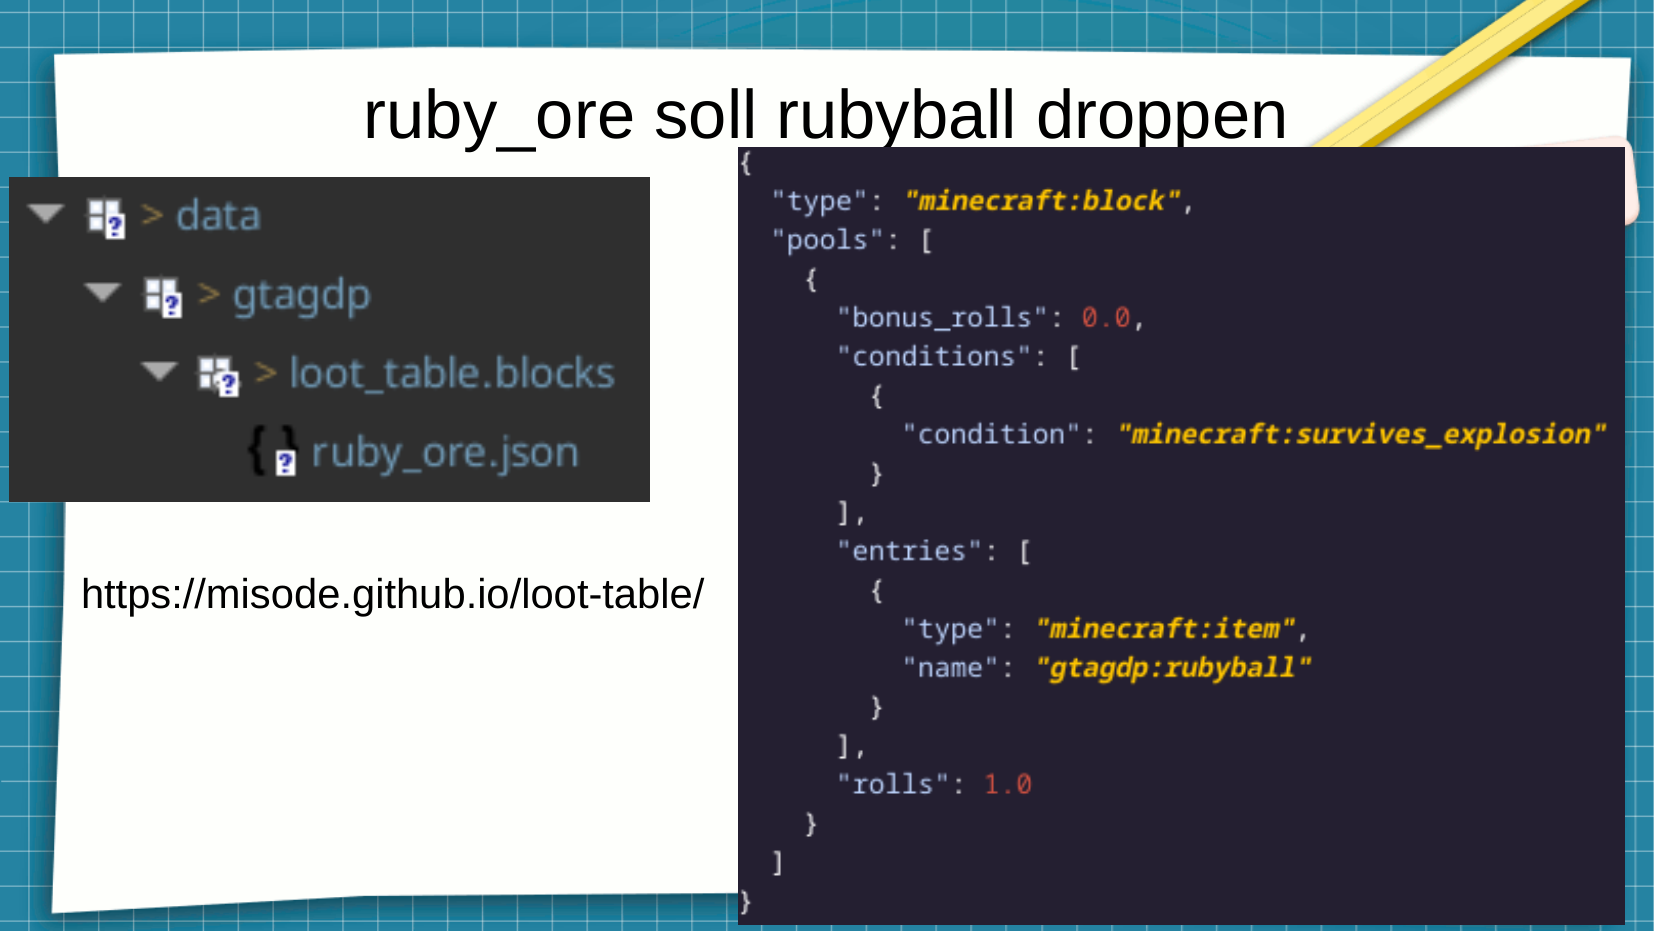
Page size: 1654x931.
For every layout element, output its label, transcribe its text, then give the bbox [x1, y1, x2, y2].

picture [0, 0, 1654, 931]
text_box https://misode.github.io/loot-table/ [59, 563, 739, 621]
title ruby_ore soll rubyball droppen [82, 37, 1571, 193]
